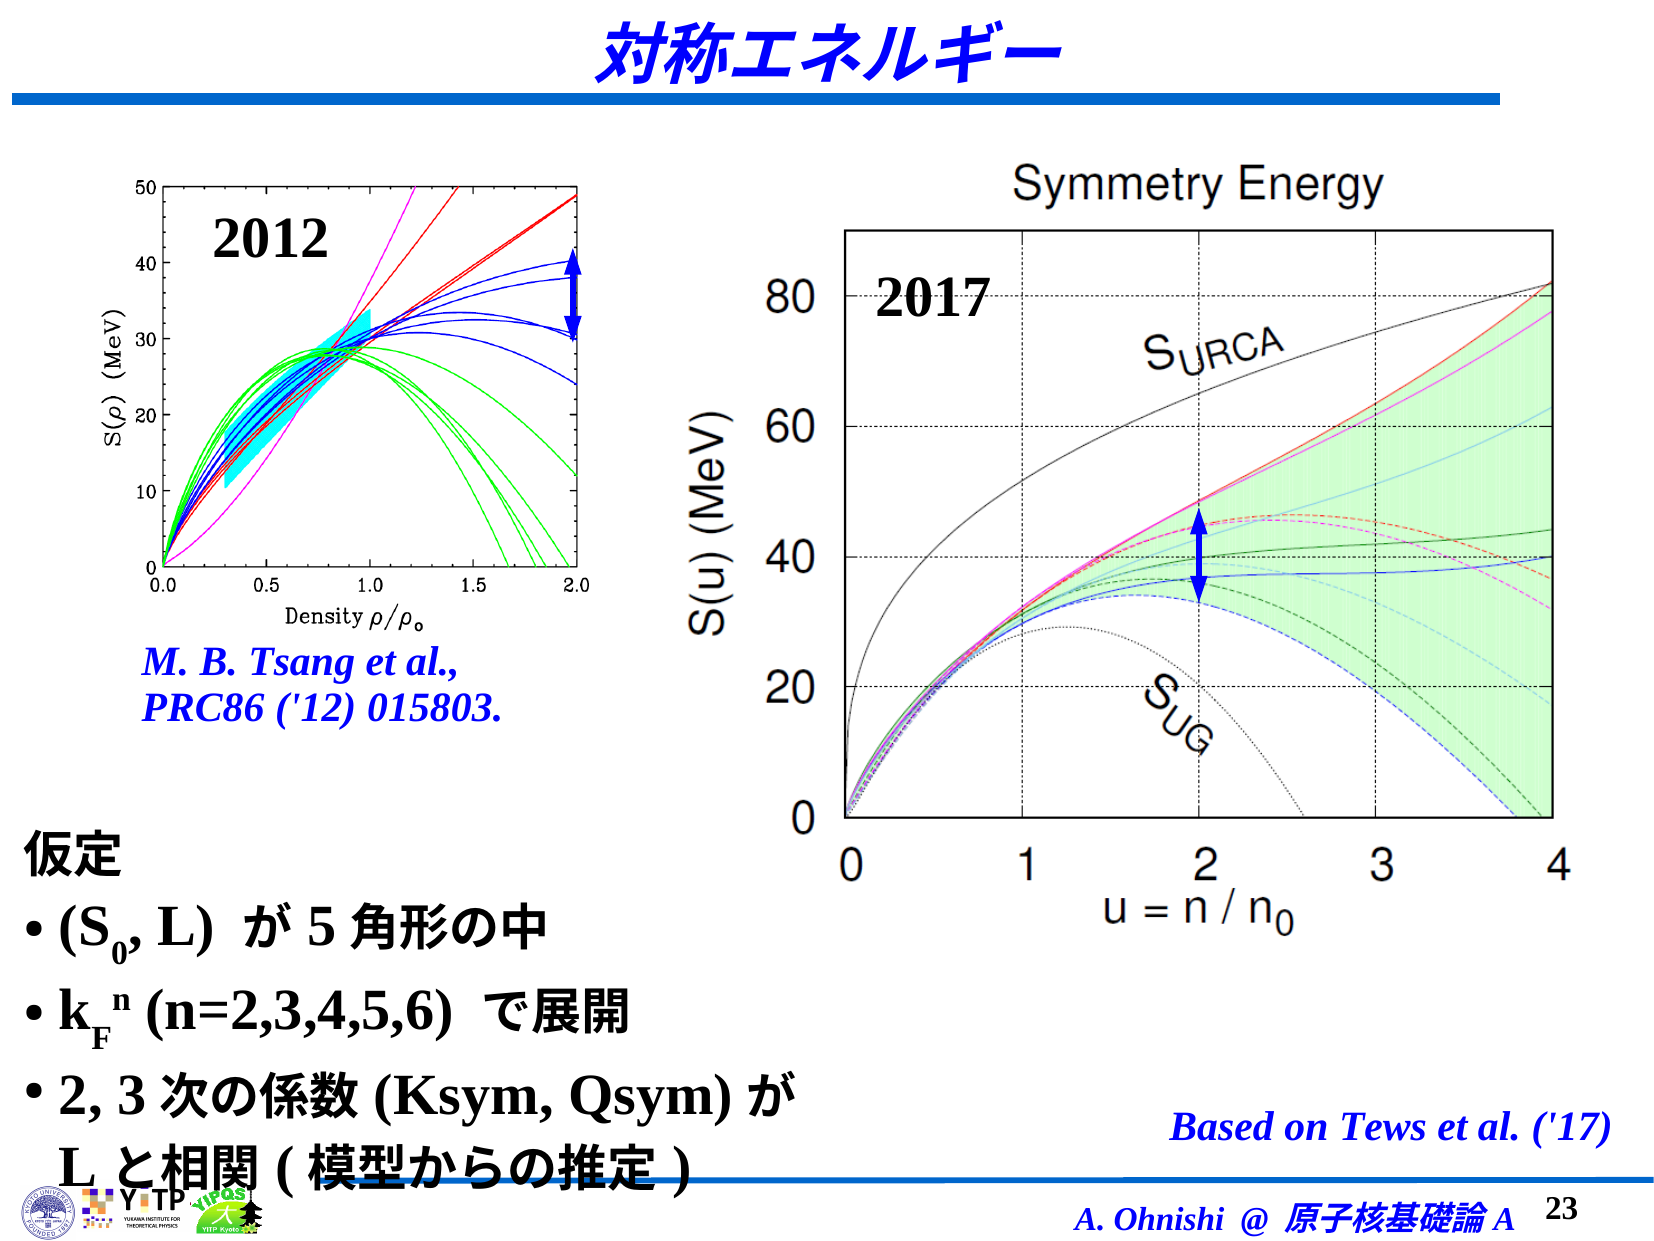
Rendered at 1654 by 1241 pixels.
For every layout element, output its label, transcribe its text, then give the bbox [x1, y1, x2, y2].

picture [77, 1179, 263, 1234]
picture [240, 1180, 250, 1185]
picture [94, 173, 598, 638]
text_box 2017 [875, 264, 993, 331]
text_box Based on Tews et al. ('17) [1169, 1103, 1630, 1170]
picture [77, 1179, 90, 1183]
title 対称エネルギー [0, 0, 1654, 99]
picture [20, 1185, 76, 1241]
text_box 仮定 (S0, L) が5角形の中 kFn (n=2,3,4,5,6) で展開 2, 3次の係数(Ksym, Qsym)が Lと相関(模型からの推定) [23, 814, 863, 1157]
text_box M. B. Tsang et al., PRC86 ('12) 015803. [141, 637, 504, 731]
picture [673, 148, 1613, 945]
text_box 2012 [212, 205, 378, 272]
